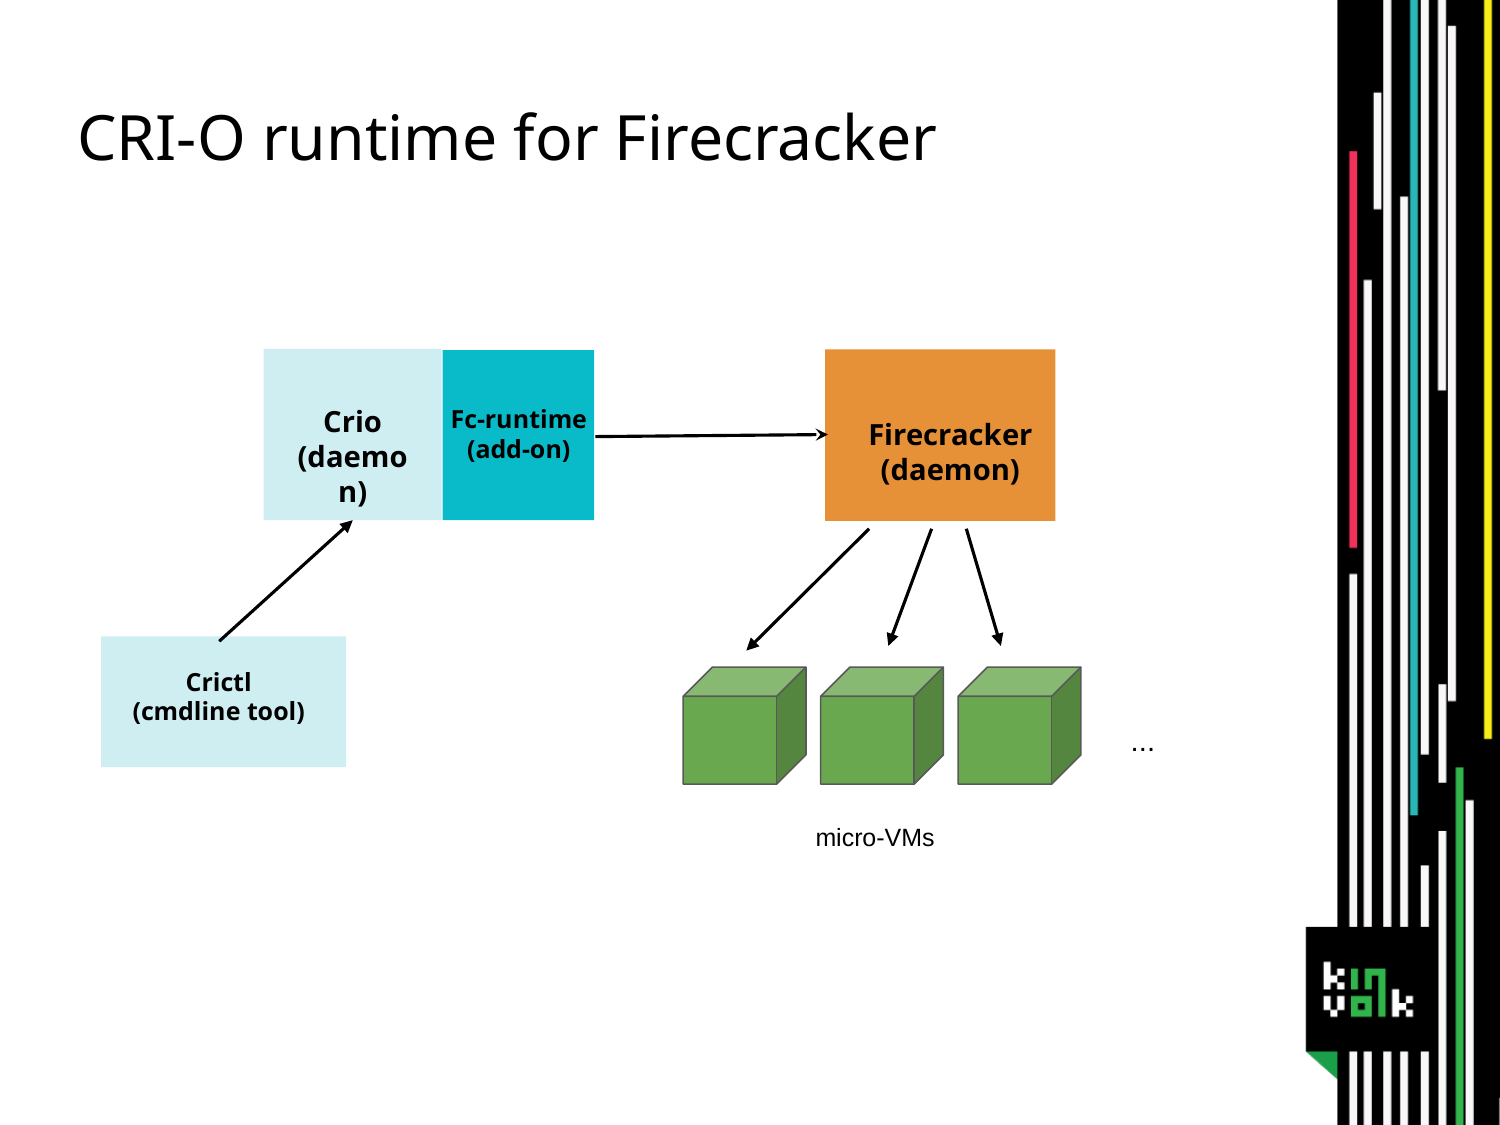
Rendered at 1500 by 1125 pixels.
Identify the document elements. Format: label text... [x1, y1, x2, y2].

text_box ... [1115, 707, 1227, 786]
text_box [896, 469, 902, 477]
text_box [825, 436, 1056, 521]
text_box [825, 349, 1056, 433]
title CRI-O runtime for Firecracker [62, 83, 1333, 209]
text_box [101, 636, 347, 768]
text_box Crictl (cmdline tool) [111, 650, 327, 782]
text_box [683, 669, 806, 785]
text_box [821, 668, 944, 785]
text_box Fc-runtime (add-on) [411, 388, 627, 456]
text_box [958, 668, 1081, 785]
text_box [313, 456, 319, 464]
text_box [263, 348, 595, 521]
text_box [978, 469, 984, 477]
text_box micro-VMs [800, 806, 967, 863]
text_box Crio (daemon) [273, 388, 411, 456]
text_box Firecracker (daemon) [827, 401, 1073, 469]
text_box [395, 456, 401, 464]
picture [0, 0, 1500, 1125]
